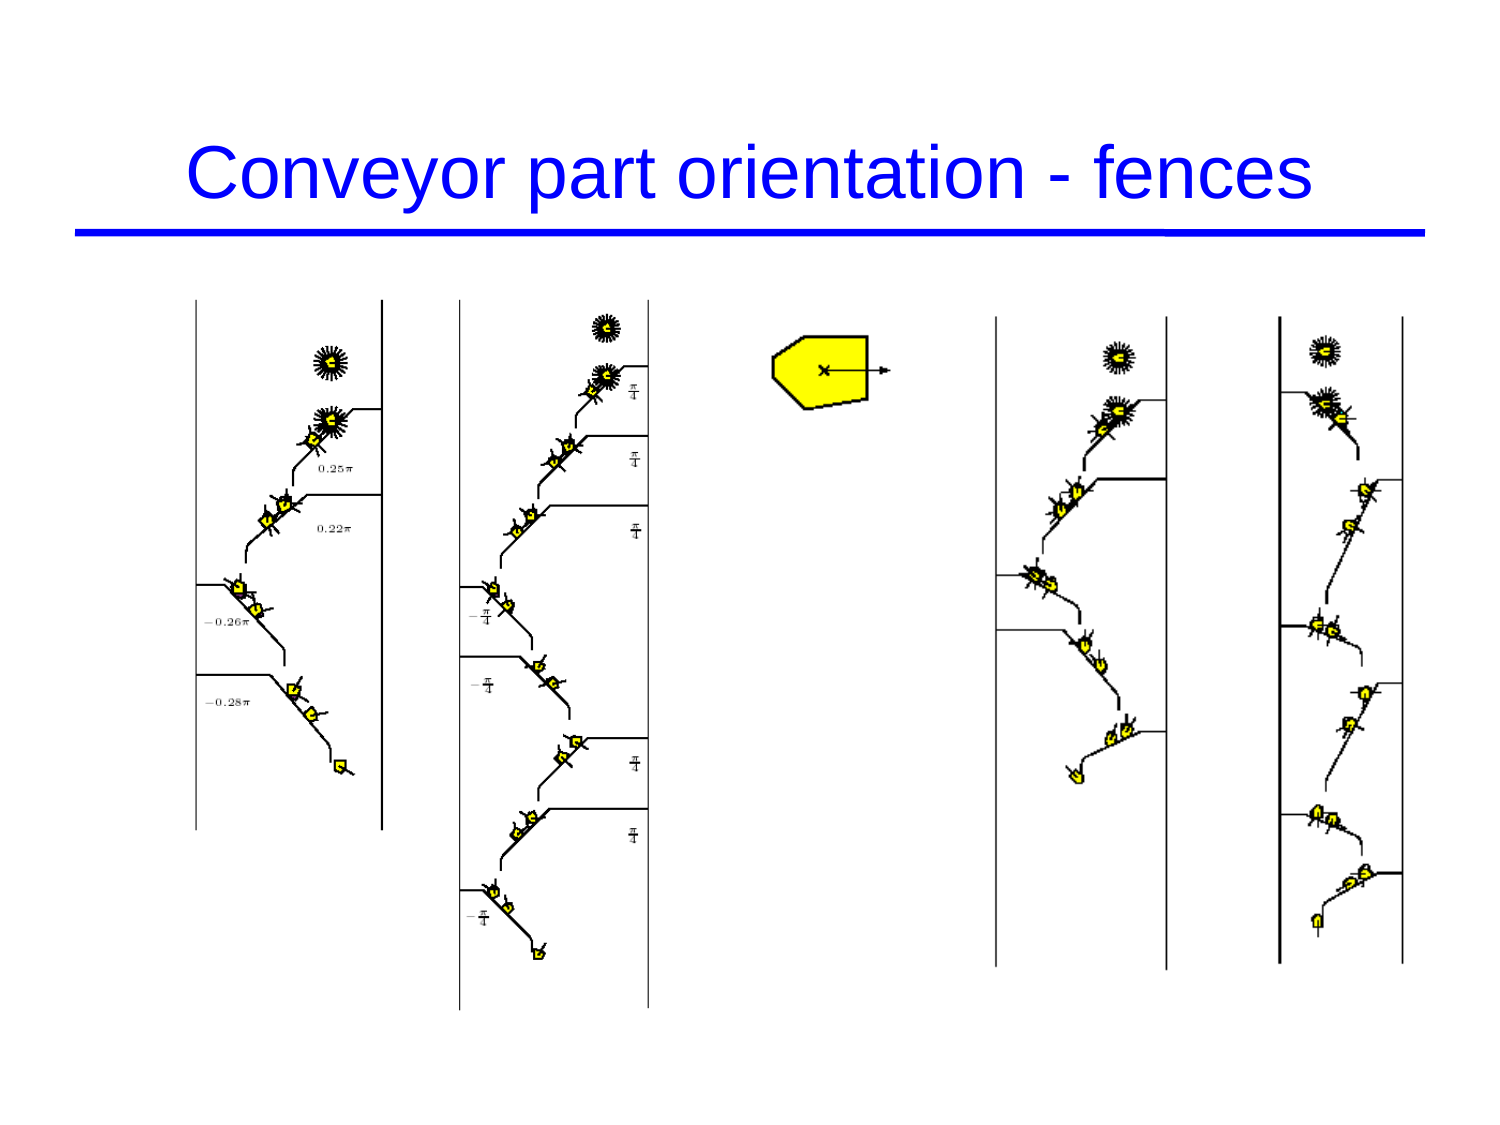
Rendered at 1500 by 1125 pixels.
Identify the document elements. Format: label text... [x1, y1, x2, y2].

picture [37, 287, 1438, 1038]
title Conveyor part orientation - fences [112, 80, 1388, 257]
